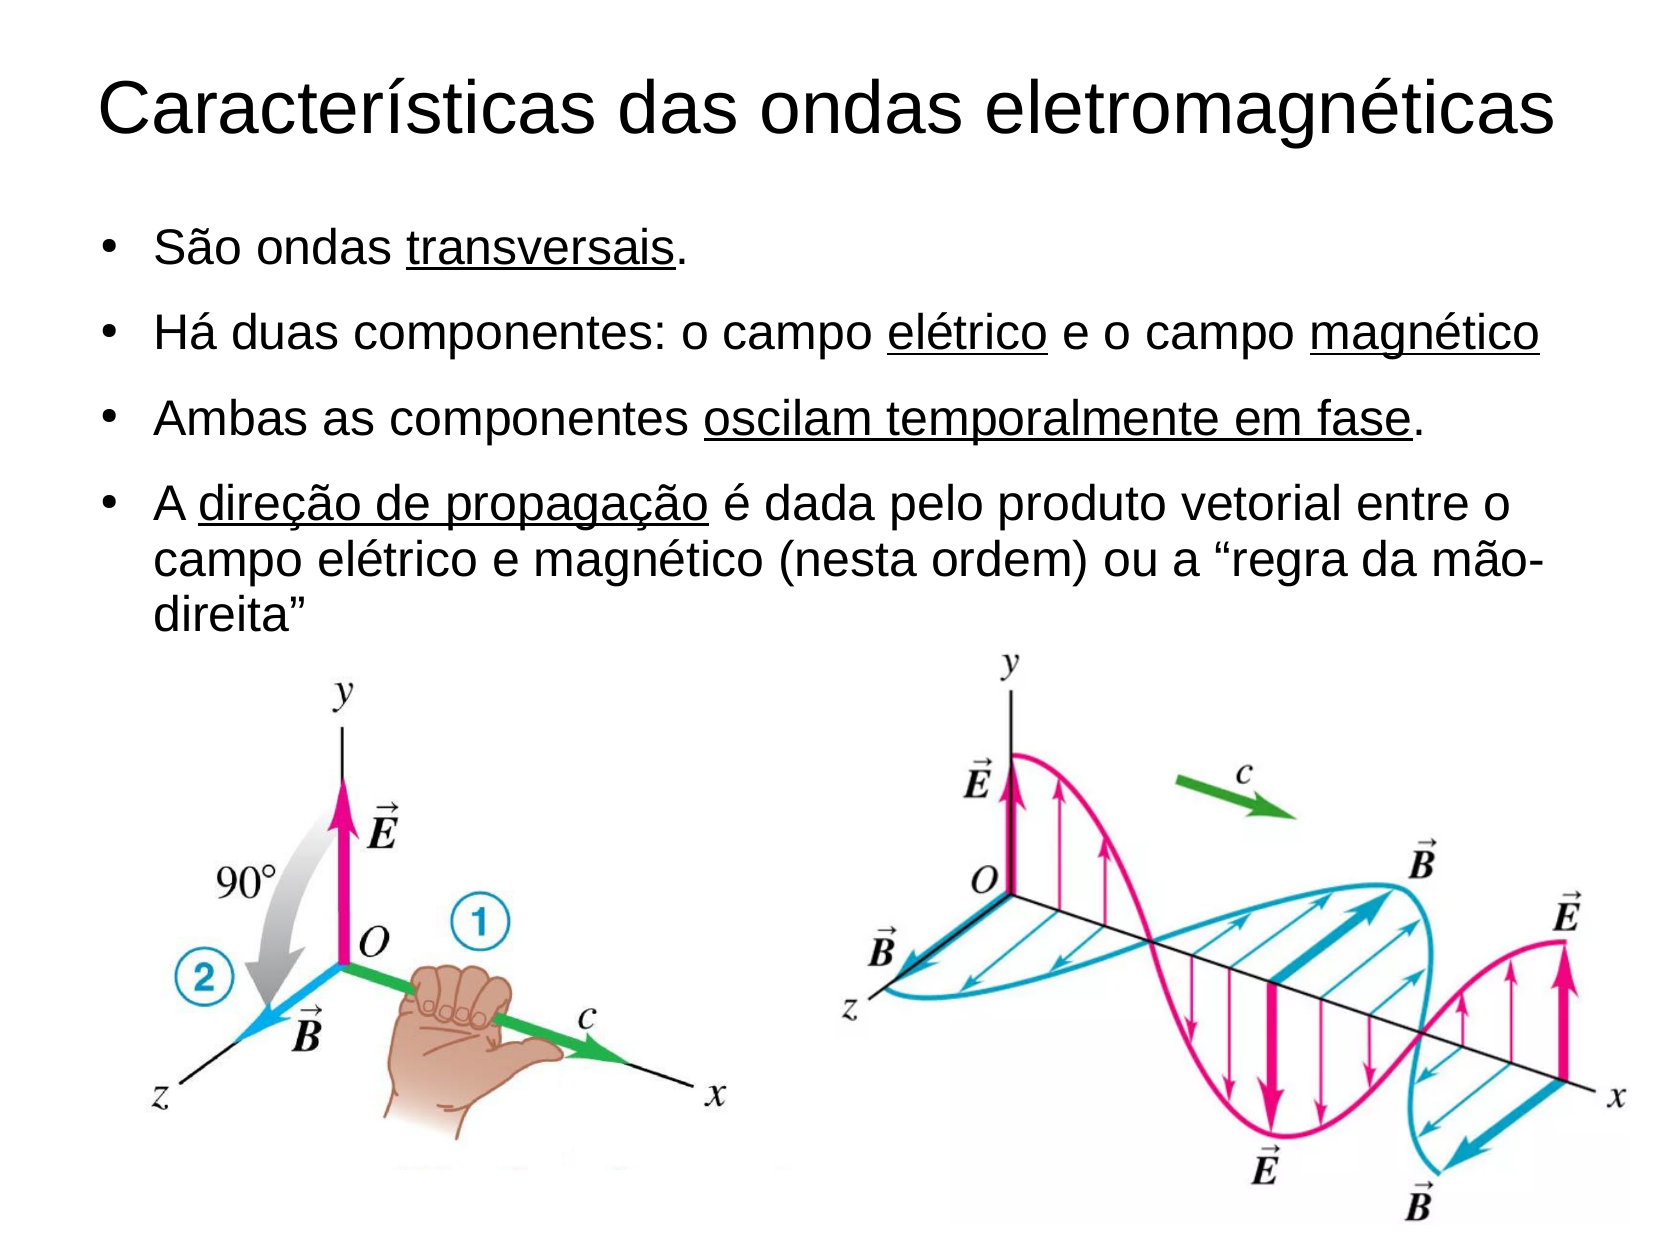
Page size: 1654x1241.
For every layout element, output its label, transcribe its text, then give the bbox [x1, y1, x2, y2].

picture [835, 649, 1630, 1225]
title Características das ondas eletromagnéticas [82, 49, 1571, 166]
list São ondas transversais. Há duas componentes: o campo elétrico e o campo magnético Ambas as componentes oscilam temporalmente em fase. A direção de propagação é dada pelo produto vetorial entre o campo elétrico e magnético (nesta ordem) ou a “regra da mão-direita” [82, 219, 1571, 650]
picture [88, 652, 792, 1170]
